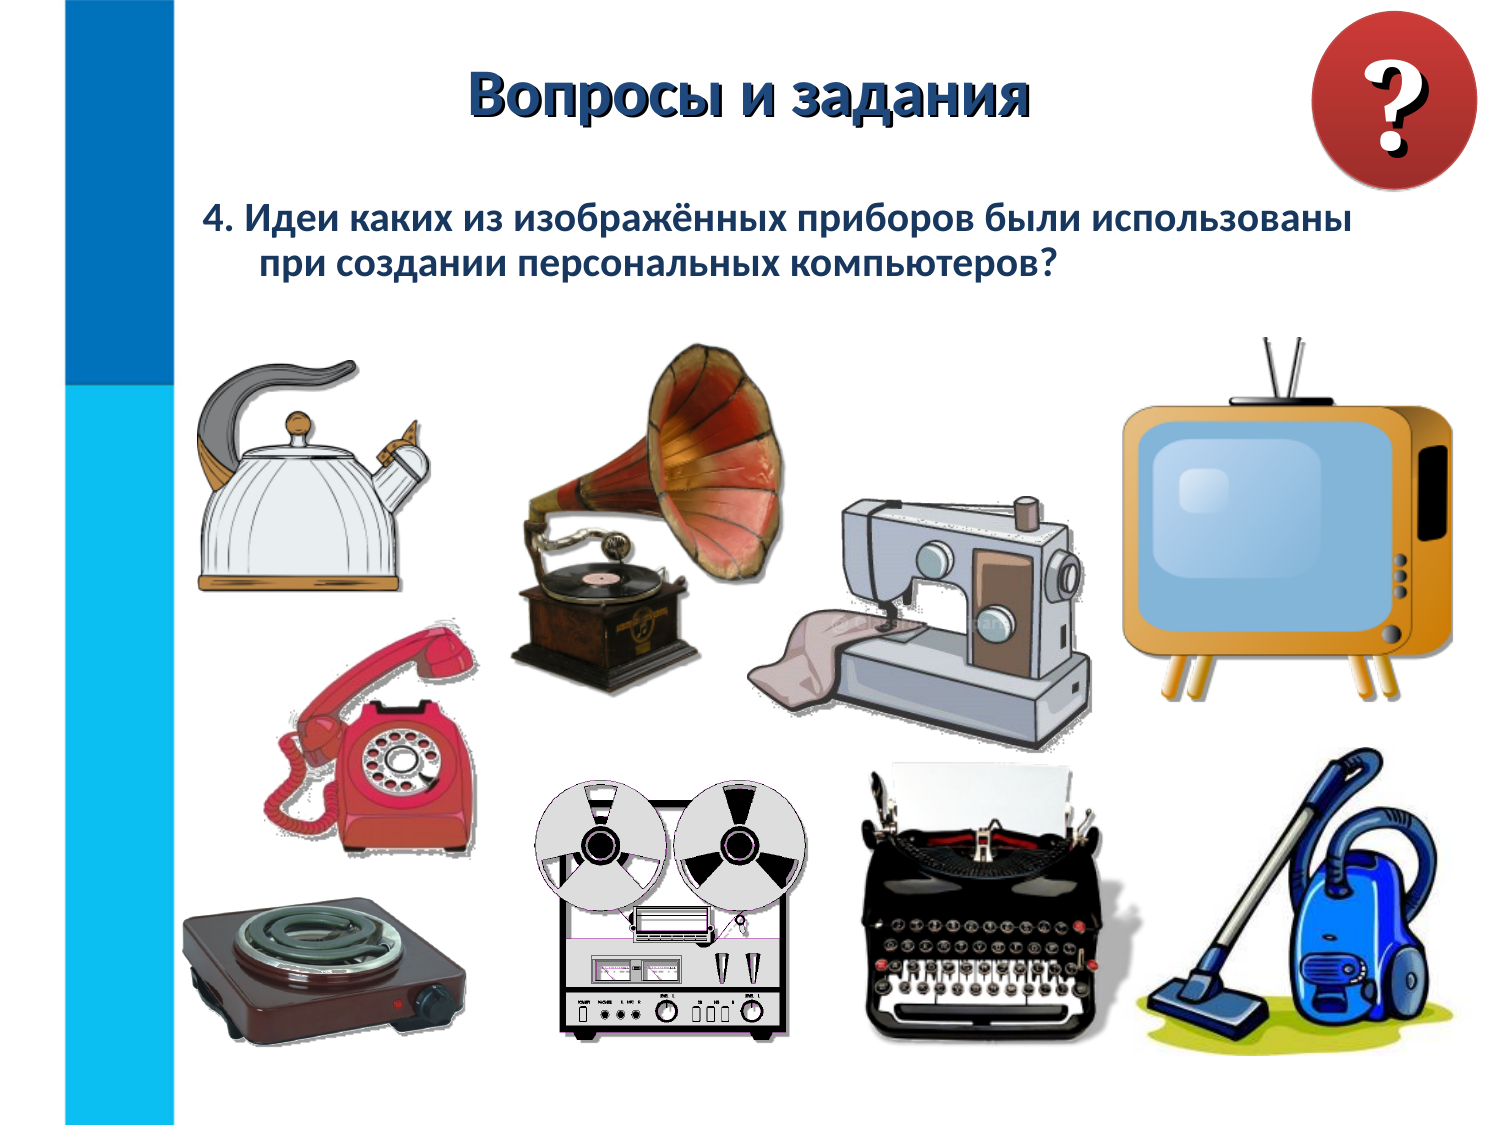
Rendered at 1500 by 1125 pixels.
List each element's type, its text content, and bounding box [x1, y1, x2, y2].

picture [0, 0, 1500, 1125]
title Вопросы и задания [75, 0, 1426, 178]
text_box ? [1312, 11, 1477, 189]
list 4. Идеи каких из изображённых приборов были использованы при создании персональных компьютеров? [187, 187, 1425, 365]
